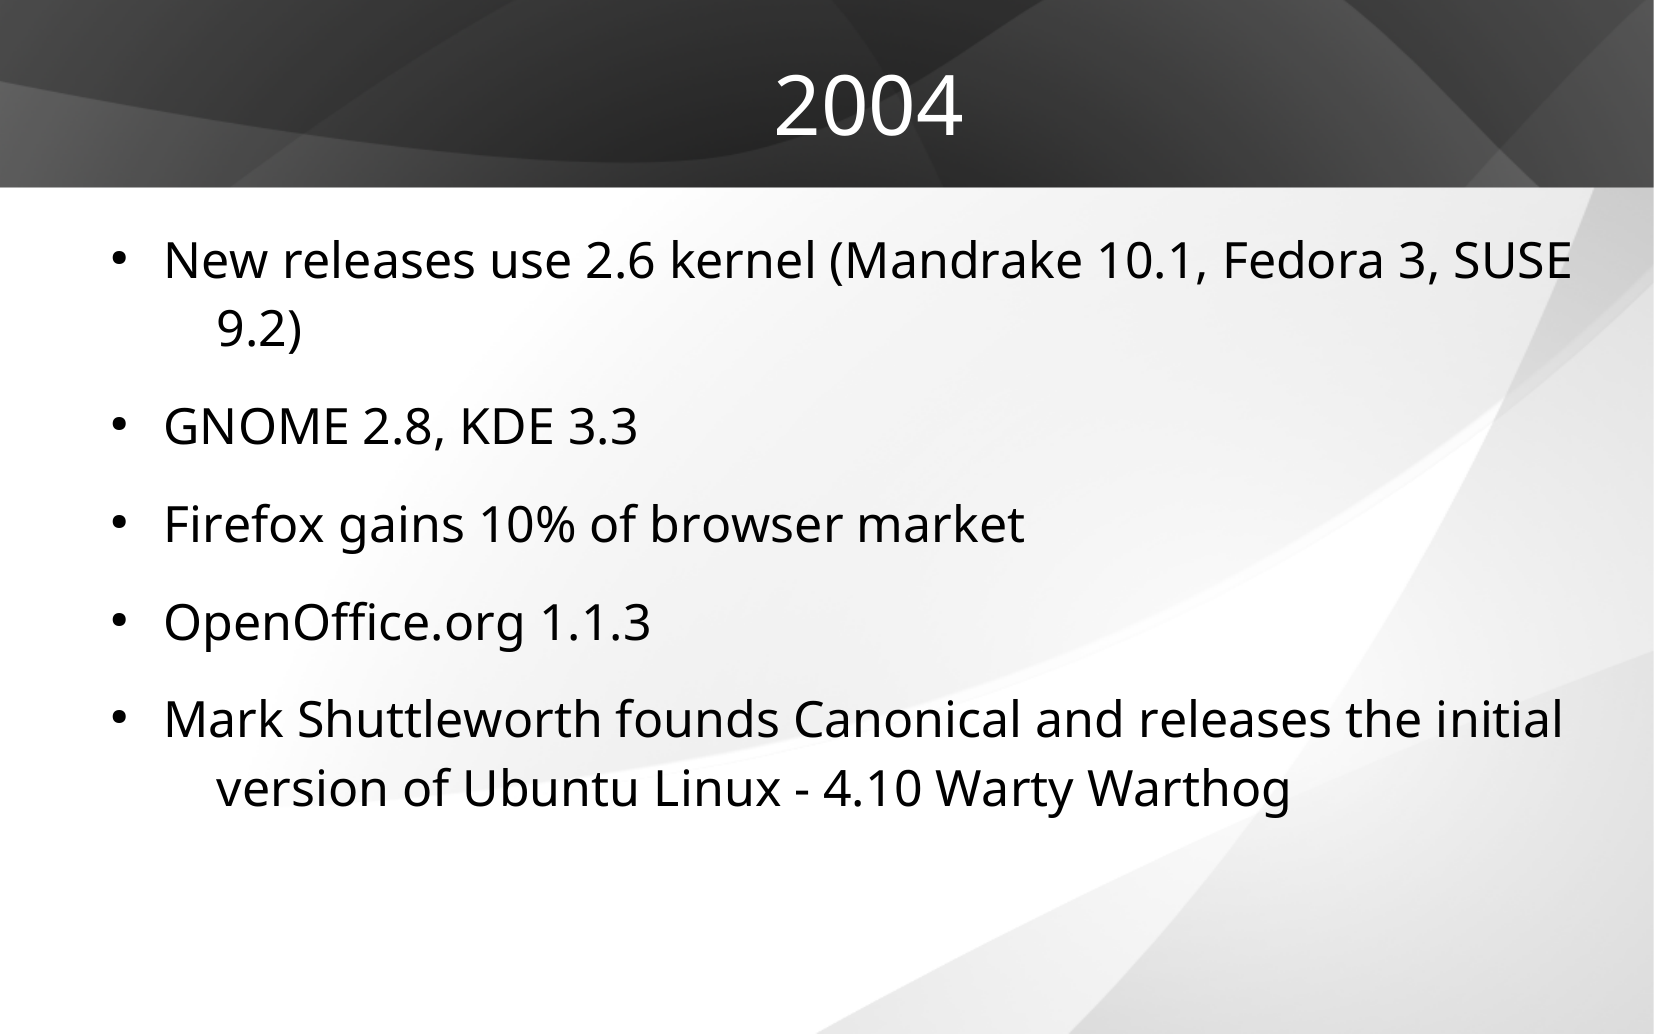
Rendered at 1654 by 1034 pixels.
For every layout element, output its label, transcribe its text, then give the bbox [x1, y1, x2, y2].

picture [0, 0, 1654, 1034]
list New releases use 2.6 kernel (Mandrake 10.1, Fedora 3, SUSE 9.2) GNOME 2.8, KDE 3.3 Firefox gains 10% of browser market OpenOffice.org 1.1.3 Mark Shuttleworth founds Canonical and releases the initial version of Ubuntu Linux - 4.10 Warty Warthog [75, 225, 1613, 1013]
title 2004 [124, 0, 1613, 208]
